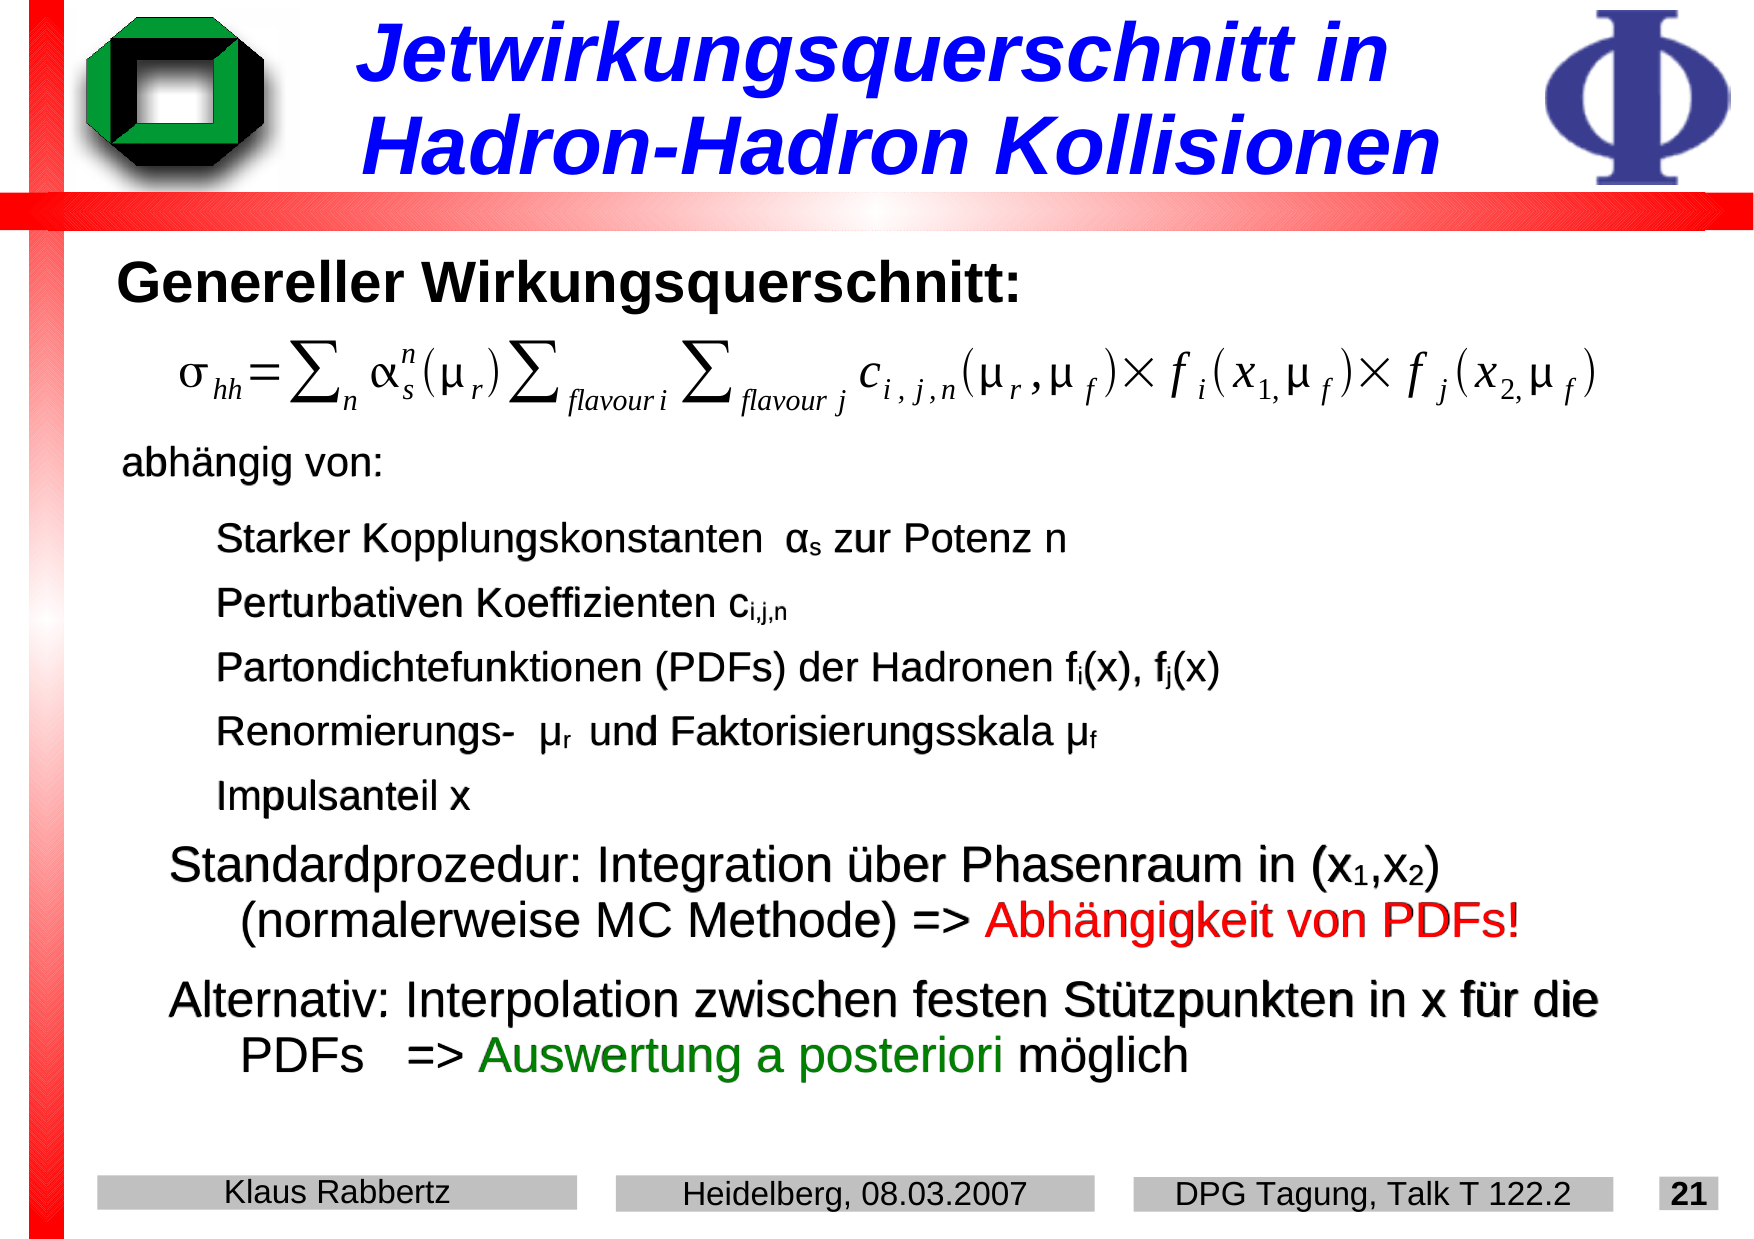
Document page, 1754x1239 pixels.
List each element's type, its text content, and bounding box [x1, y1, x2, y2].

picture [64, 9, 268, 192]
title Jetwirkungsquerschnitt in Hadron-Hadron Kollisionen [268, 5, 1478, 194]
chart [171, 336, 1605, 417]
chart [822, 641, 835, 671]
text_box Genereller Wirkungsquerschnitt: [104, 238, 1037, 328]
list abhängig von: Starker Kopplungskonstanten αs zur Potenz n Perturbativen Koeffizienten ci,j,n Partondichtefunktionen (PDFs) der Hadronen fi(x), fj(x) Renormierungs- μr und Faktorisierungsskala μf Impulsanteil x Standardprozedur: Integration über Phasenraum in (x1,x2) (normalerweise MC Methode) => Abhängigkeit von PDFs! Alternativ: Interpolation zwischen festen Stützpunkten in x für die PDFs => Auswertung a posteriori möglich [106, 436, 1693, 1162]
picture [1545, 10, 1731, 185]
